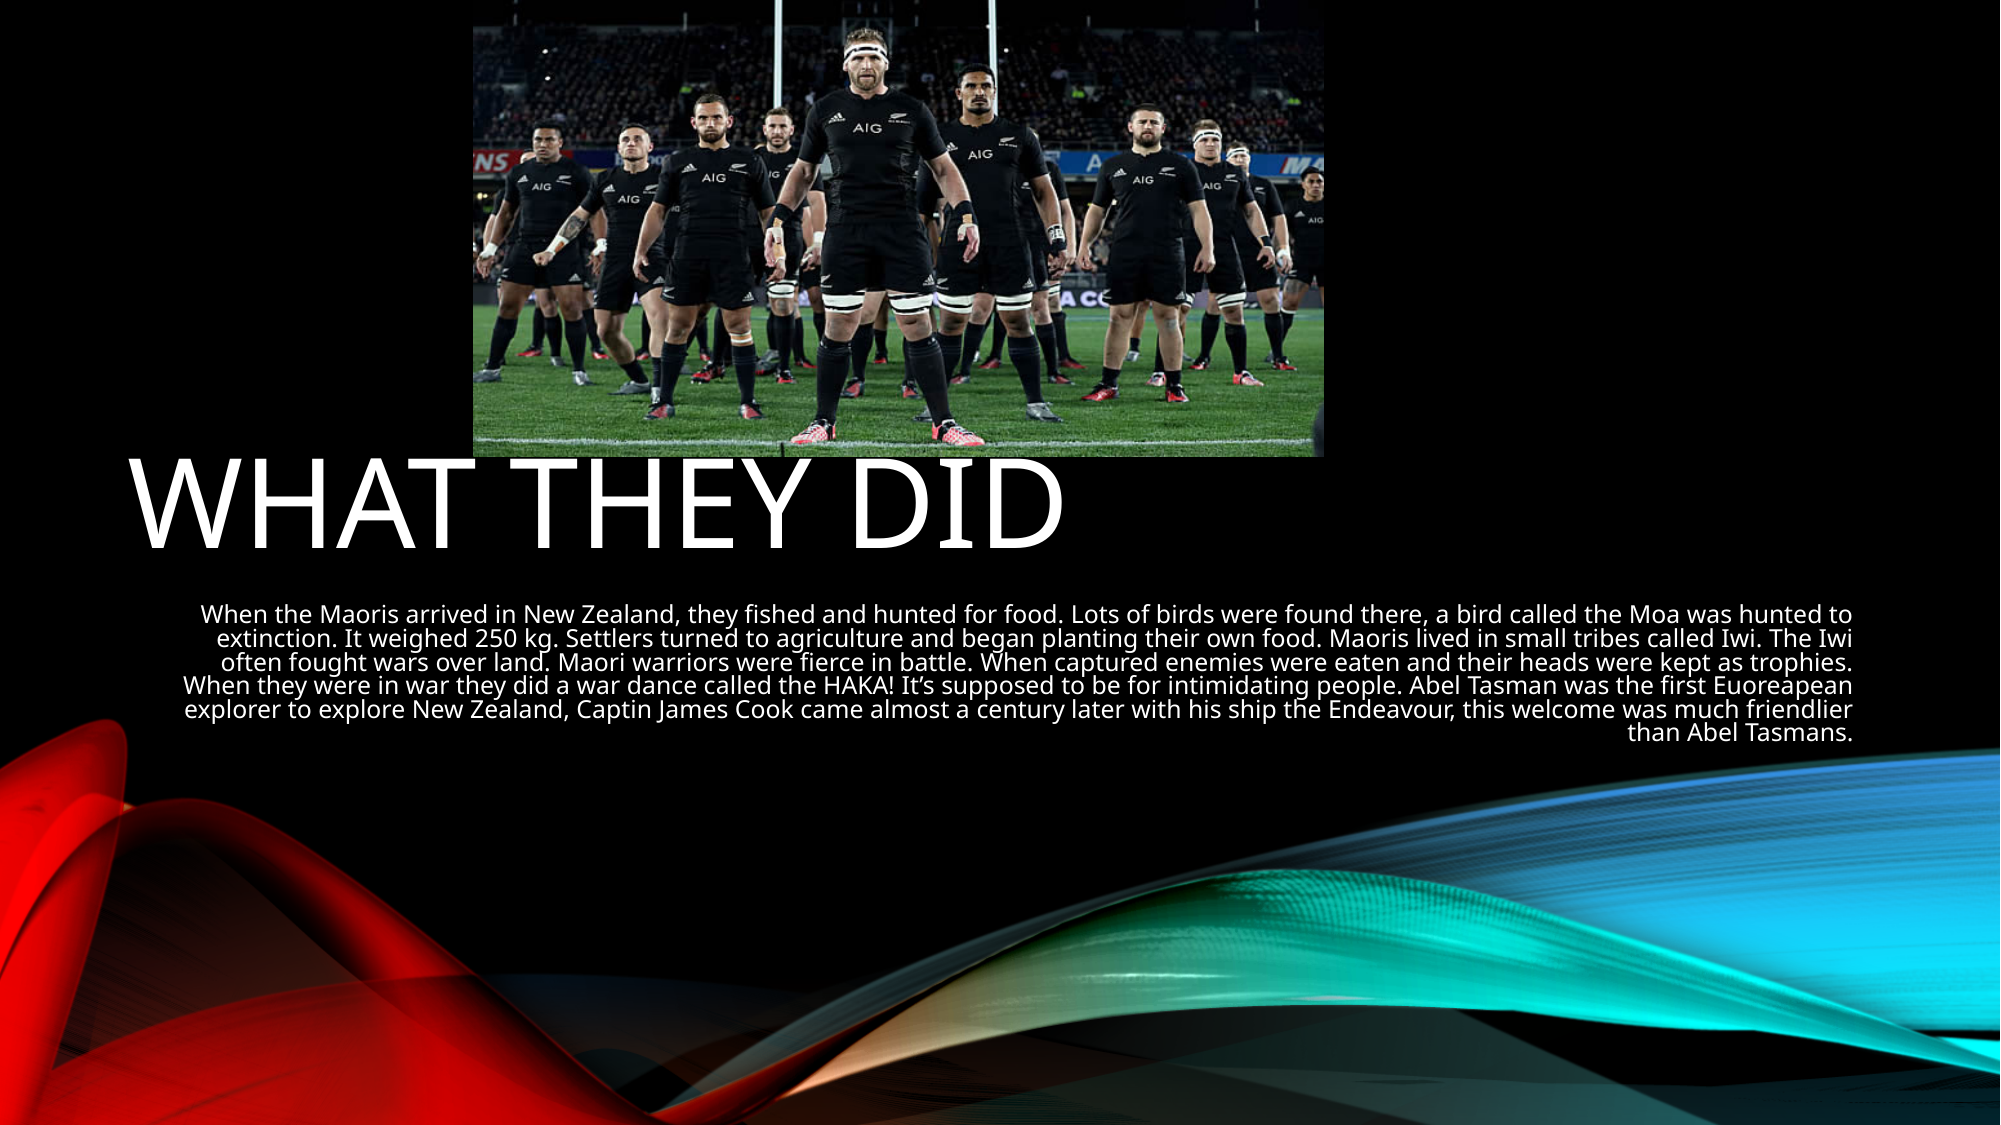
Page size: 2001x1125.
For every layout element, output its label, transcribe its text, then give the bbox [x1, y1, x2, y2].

list When the Maoris arrived in New Zealand, they fished and hunted for food. Lots of birds were found there, a bird called the Moa was hunted to extinction. It weighed 250 kg. Settlers turned to agriculture and began planting their own food. Maoris lived in small tribes called Iwi. The Iwi often fought wars over land. Maori warriors were fierce in battle. When captured enemies were eaten and their heads were kept as trophies. When they were in war they did a war dance called the HAKA! It’s supposed to be for intimidating people. Abel Tasman was the first Euoreapean explorer to explore New Zealand, Captin James Cook came almost a century later with his ship the Endeavour, this welcome was much friendlier than Abel Tasmans. [67, 597, 1926, 1102]
title What they did [112, 123, 1888, 584]
picture [473, 0, 1324, 457]
